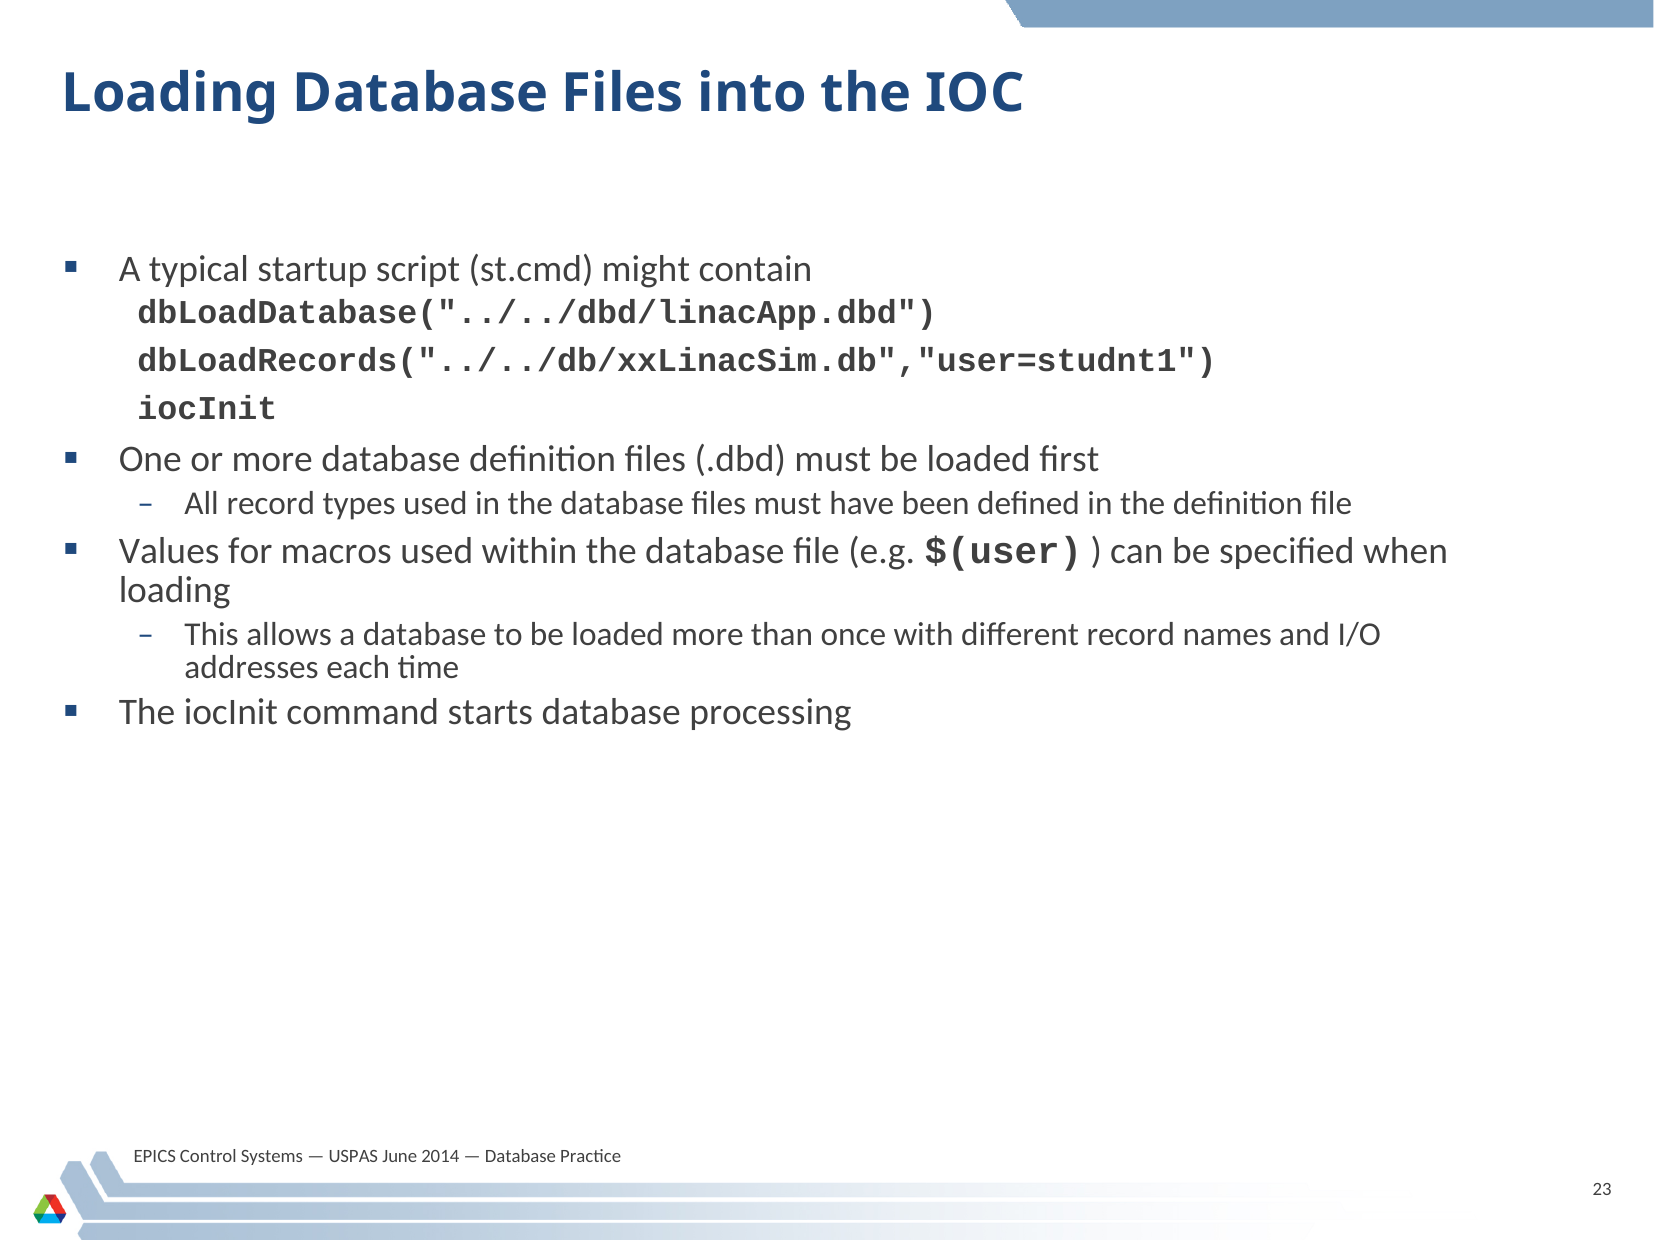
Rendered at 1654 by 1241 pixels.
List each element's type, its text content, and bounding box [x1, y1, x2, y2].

picture [0, 1143, 1654, 1240]
picture [0, 0, 1654, 29]
list A typical startup script (st.cmd) might contain dbLoadDatabase("../../dbd/linacApp.dbd") dbLoadRecords("../../db/xxLinacSim.db","user=studnt1") iocInit One or more database definition files (.dbd) must be loaded first All record types used in the database files must have been defined in the definition file Values for macros used within the database file (e.g. $(user) ) can be specified when loading This allows a database to be loaded more than once with different record names and I/O addresses each time The iocInit command starts database processing [62, 253, 1498, 872]
title Loading Database Files into the IOC [61, 56, 1500, 126]
